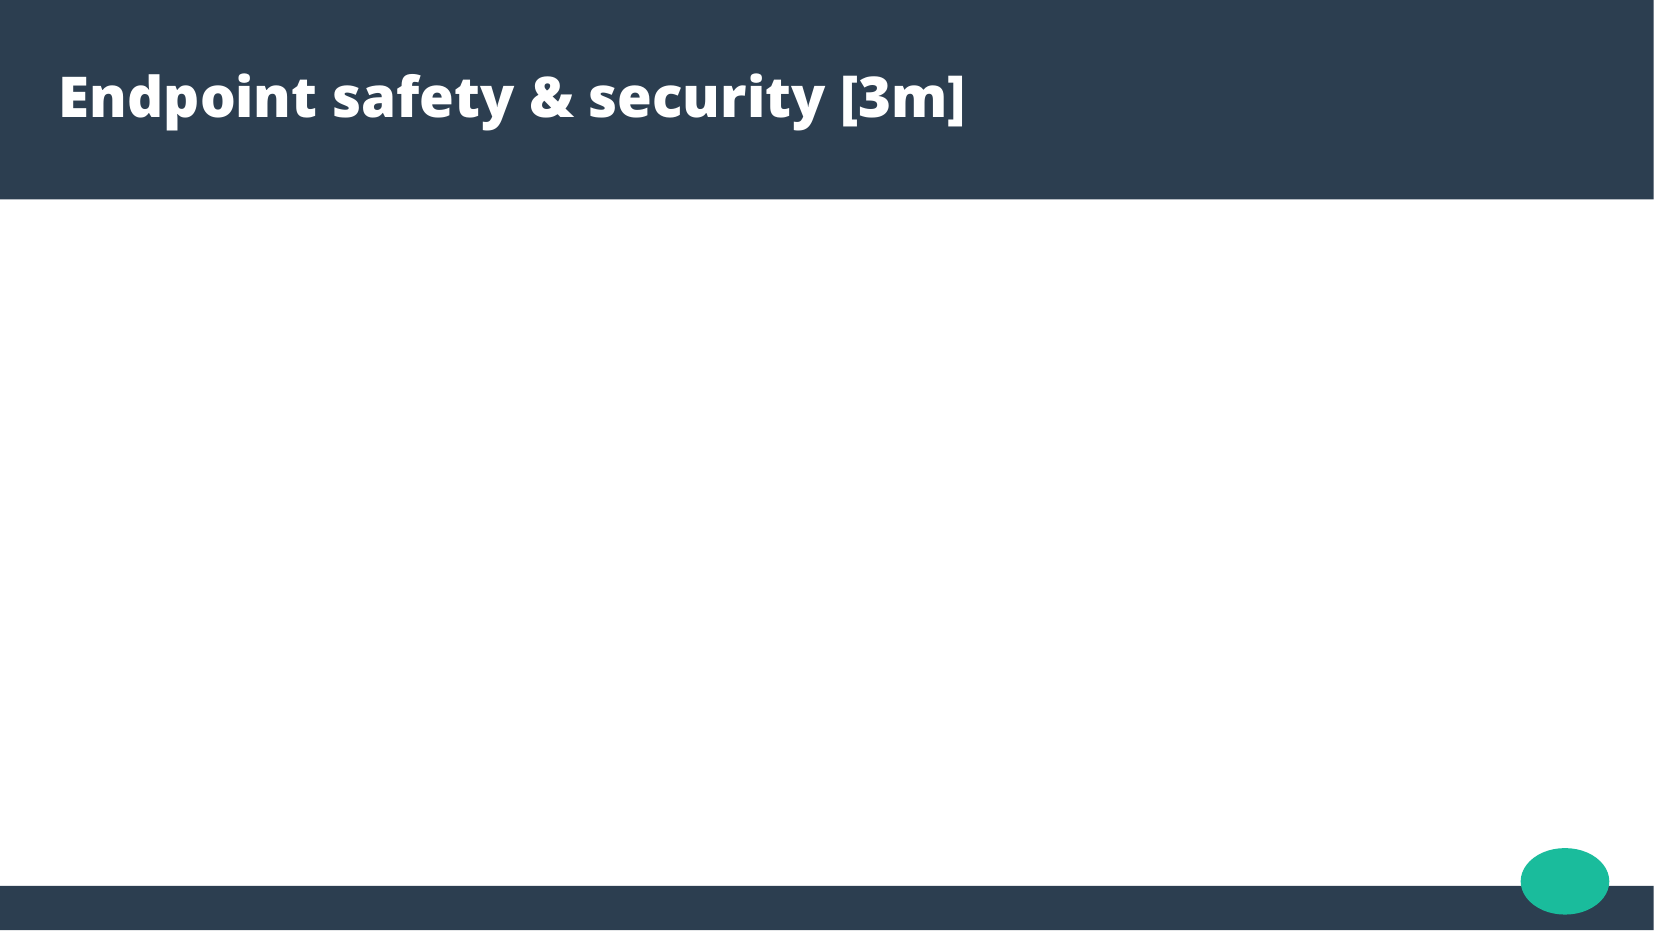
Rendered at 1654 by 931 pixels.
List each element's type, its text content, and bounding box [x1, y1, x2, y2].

title Endpoint safety & security [3m] [59, 37, 1595, 155]
